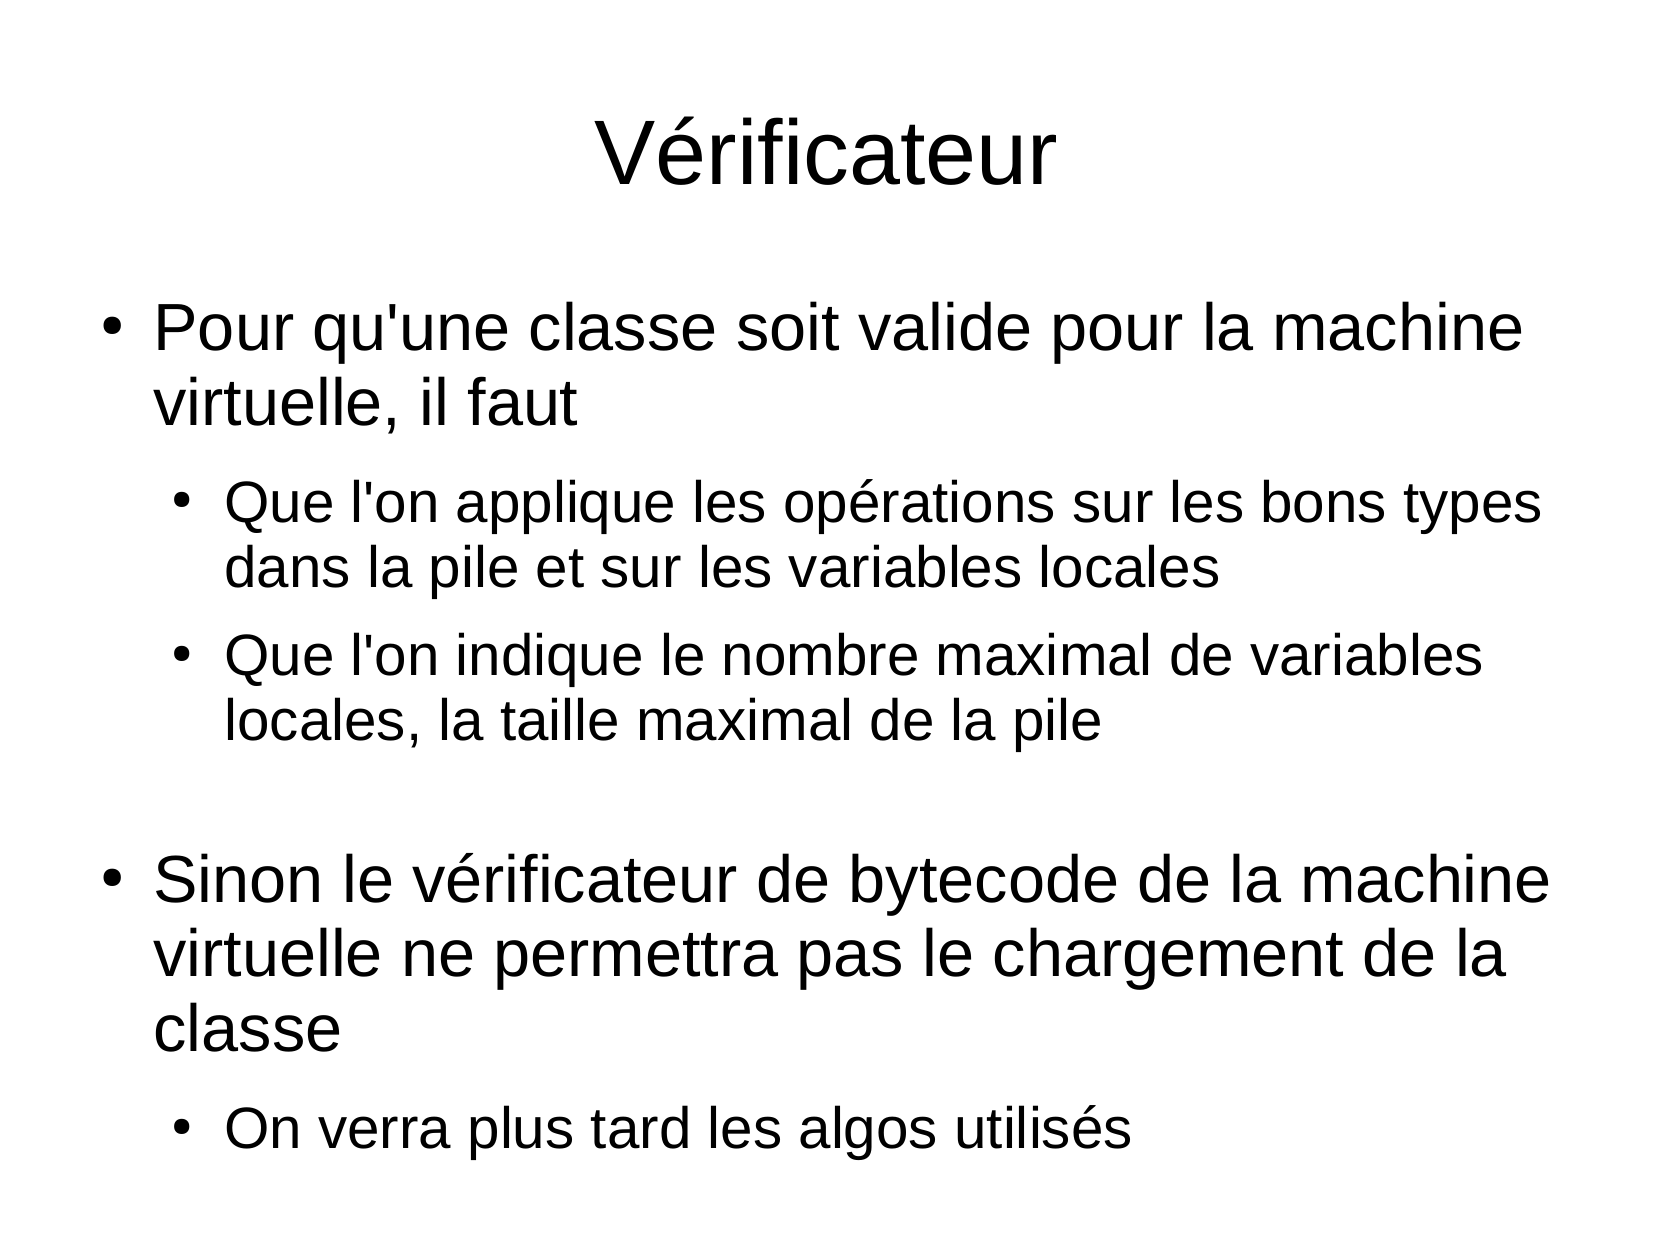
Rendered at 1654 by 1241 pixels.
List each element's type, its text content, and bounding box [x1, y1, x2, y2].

list Pour qu'une classe soit valide pour la machine virtuelle, il faut Que l'on applique les opérations sur les bons types dans la pile et sur les variables locales Que l'on indique le nombre maximal de variables locales, la taille maximal de la pile Sinon le vérificateur de bytecode de la machine virtuelle ne permettra pas le chargement de la classe On verra plus tard les algos utilisés [82, 290, 1571, 1161]
title Vérificateur [82, 56, 1571, 250]
